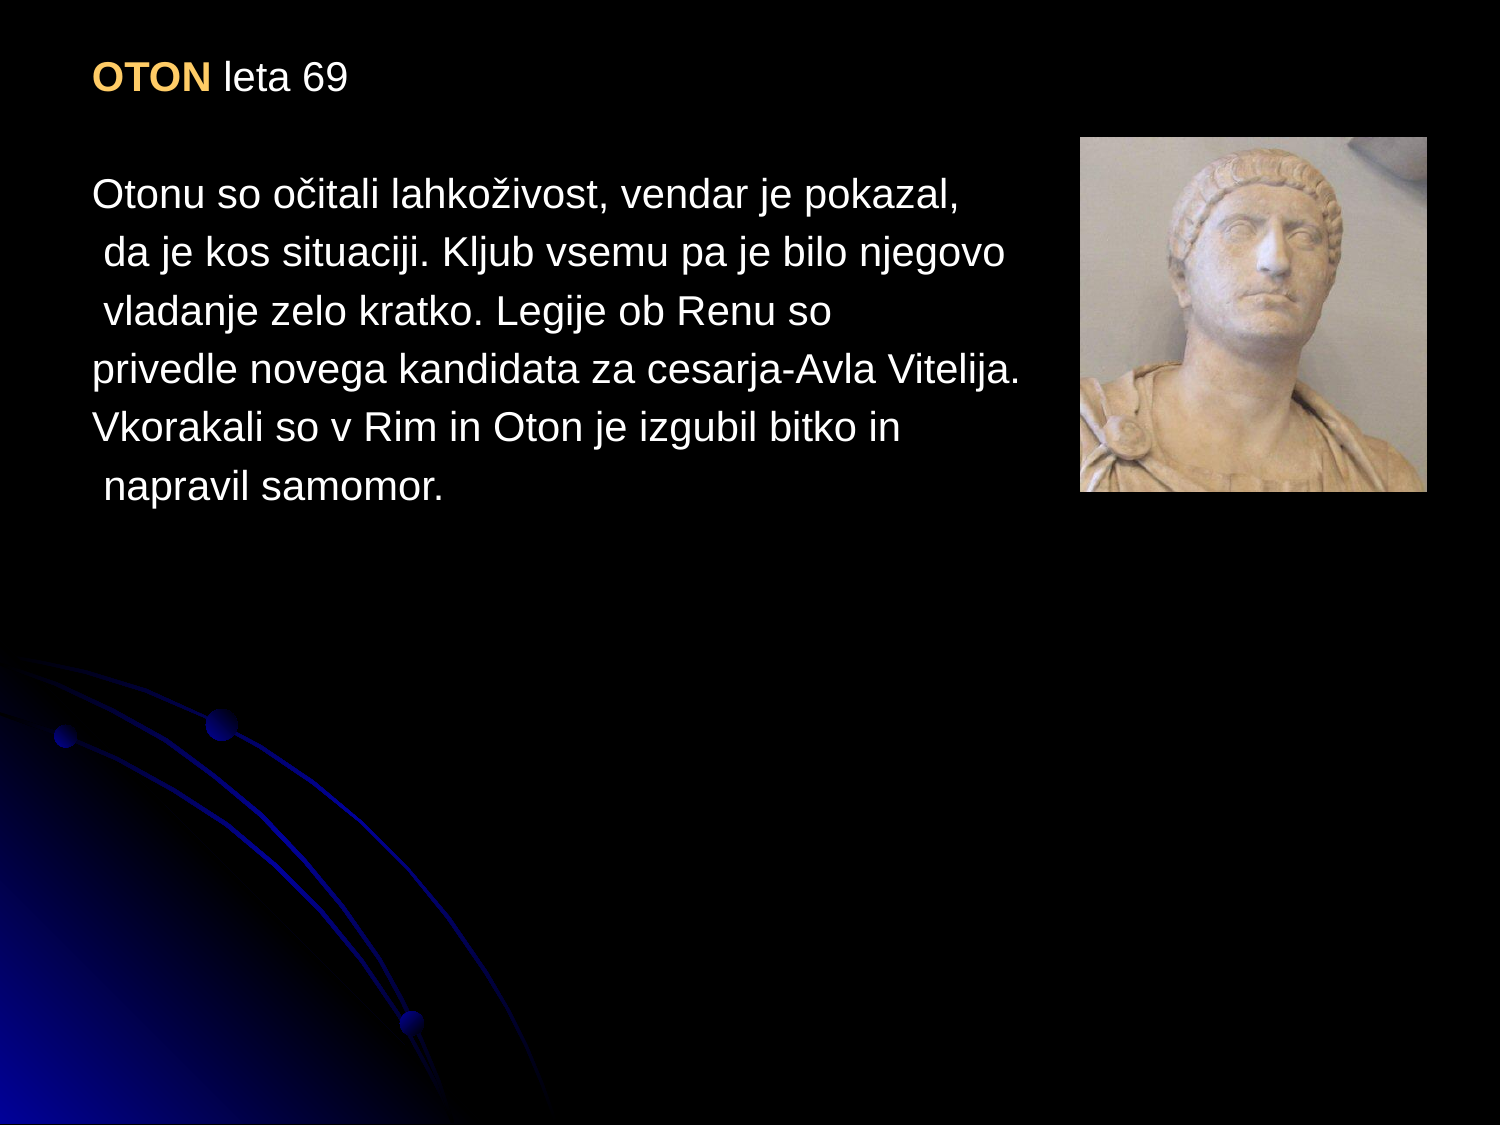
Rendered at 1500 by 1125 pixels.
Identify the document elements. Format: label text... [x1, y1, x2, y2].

picture [1080, 137, 1427, 492]
list OTON leta 69 Otonu so očitali lahkoživost, vendar je pokazal, da je kos situaciji. Kljub vsemu pa je bilo njegovo vladanje zelo kratko. Legije ob Renu so privedle novega kandidata za cesarja-Avla Vitelija. Vkorakali so v Rim in Oton je izgubil bitko in napravil samomor. [76, 42, 1427, 786]
